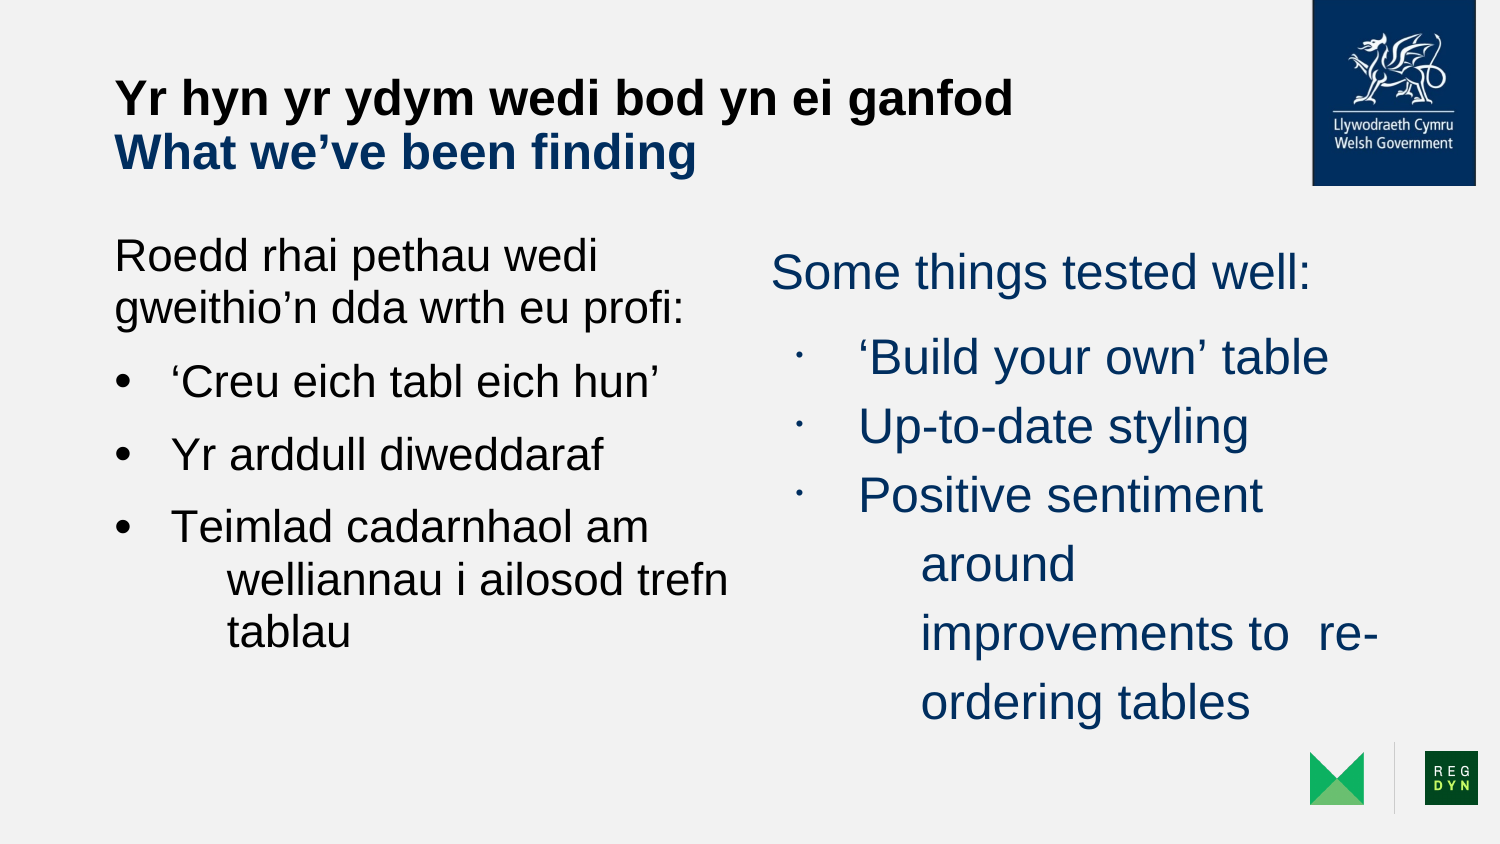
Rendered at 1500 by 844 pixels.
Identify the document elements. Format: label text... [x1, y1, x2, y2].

picture [1425, 751, 1478, 805]
title Yr hyn yr ydym wedi bod yn ei ganfod What we’ve been finding [103, 44, 1397, 209]
picture [1310, 760, 1364, 805]
list Some things tested well: ‘Build your own’ table Up-to-date styling Positive sentiment around improvements to re-ordering tables [759, 224, 1397, 760]
list Roedd rhai pethau wedi gweithio’n dda wrth eu profi: ‘Creu eich tabl eich hun’ Yr arddull diweddaraf Teimlad cadarnhaol am welliannau i ailosod trefn tablau [103, 224, 741, 760]
